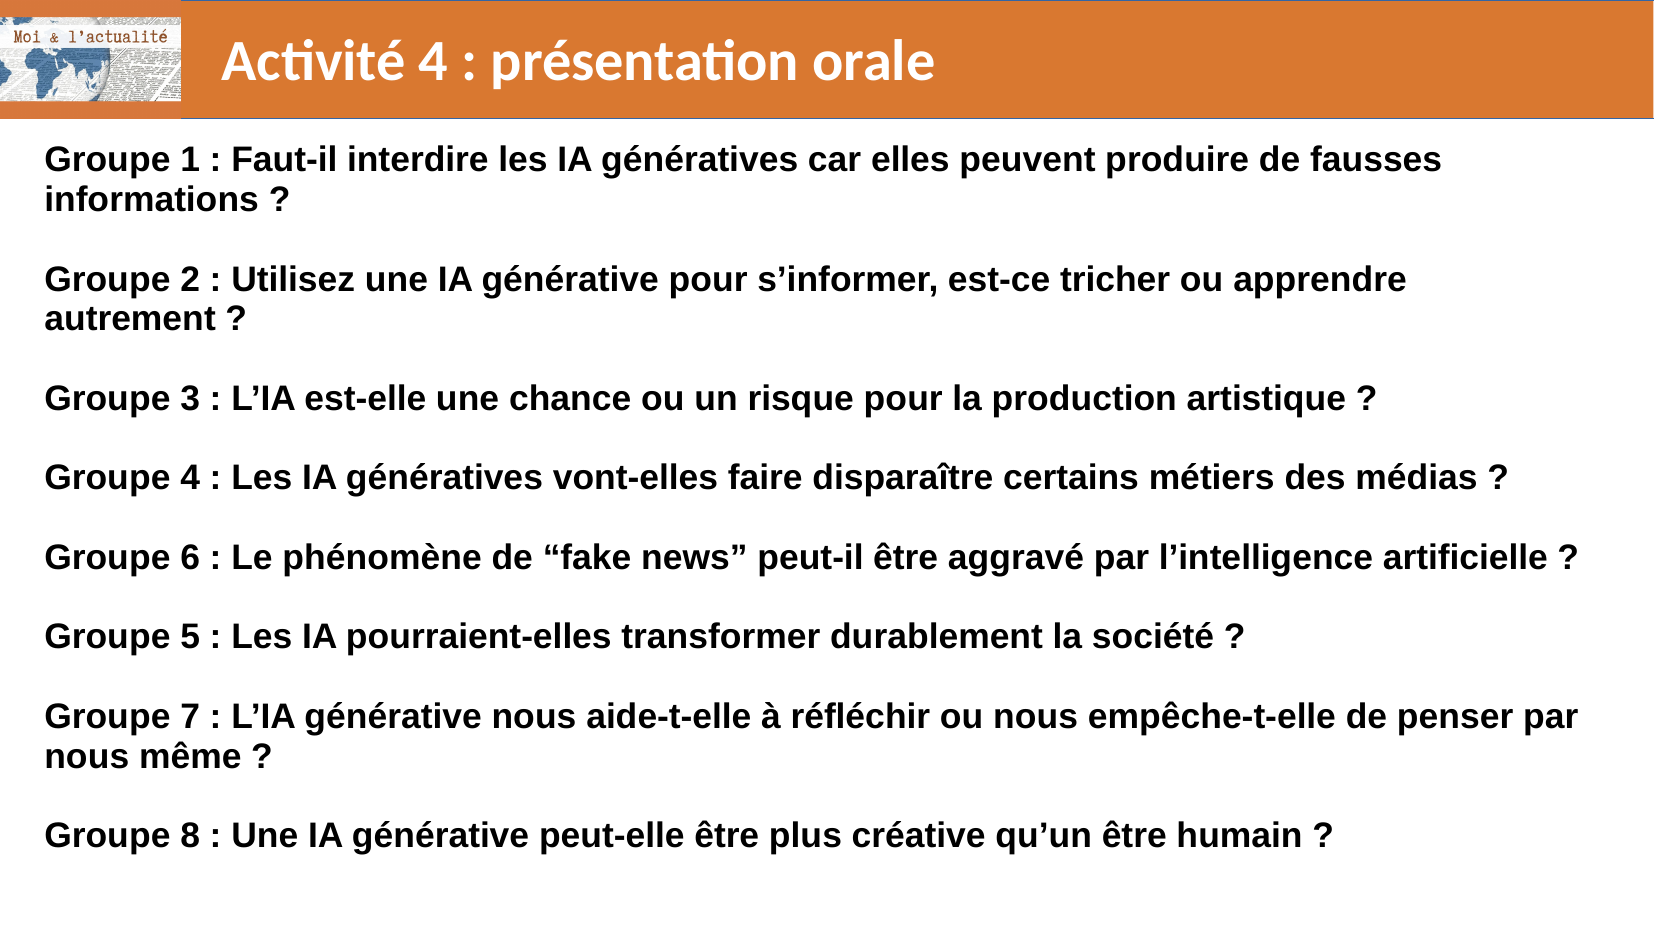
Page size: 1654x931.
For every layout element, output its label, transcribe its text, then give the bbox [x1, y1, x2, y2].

text_box Groupe 1 : Faut-il interdire les IA génératives car elles peuvent produire de fausses informations ? Groupe 2 : Utilisez une IA générative pour s’informer, est-ce tricher ou apprendre autrement ? Groupe 3 : L’IA est-elle une chance ou un risque pour la production artistique ? Groupe 4 : Les IA génératives vont-elles faire disparaître certains métiers des médias ? Groupe 6 : Le phénomène de “fake news” peut-il être aggravé par l’intelligence artificielle ? Groupe 5 : Les IA pourraient-elles transformer durablement la société ? Groupe 7 : L’IA générative nous aide-t-elle à réfléchir ou nous empêche-t-elle de penser par nous même ? Groupe 8 : Une IA générative peut-elle être plus créative qu’un être humain ? [29, 132, 1625, 863]
text_box Activité 4 : présentation orale [206, 29, 1329, 103]
text_box [181, 0, 1654, 119]
picture [0, 0, 181, 119]
